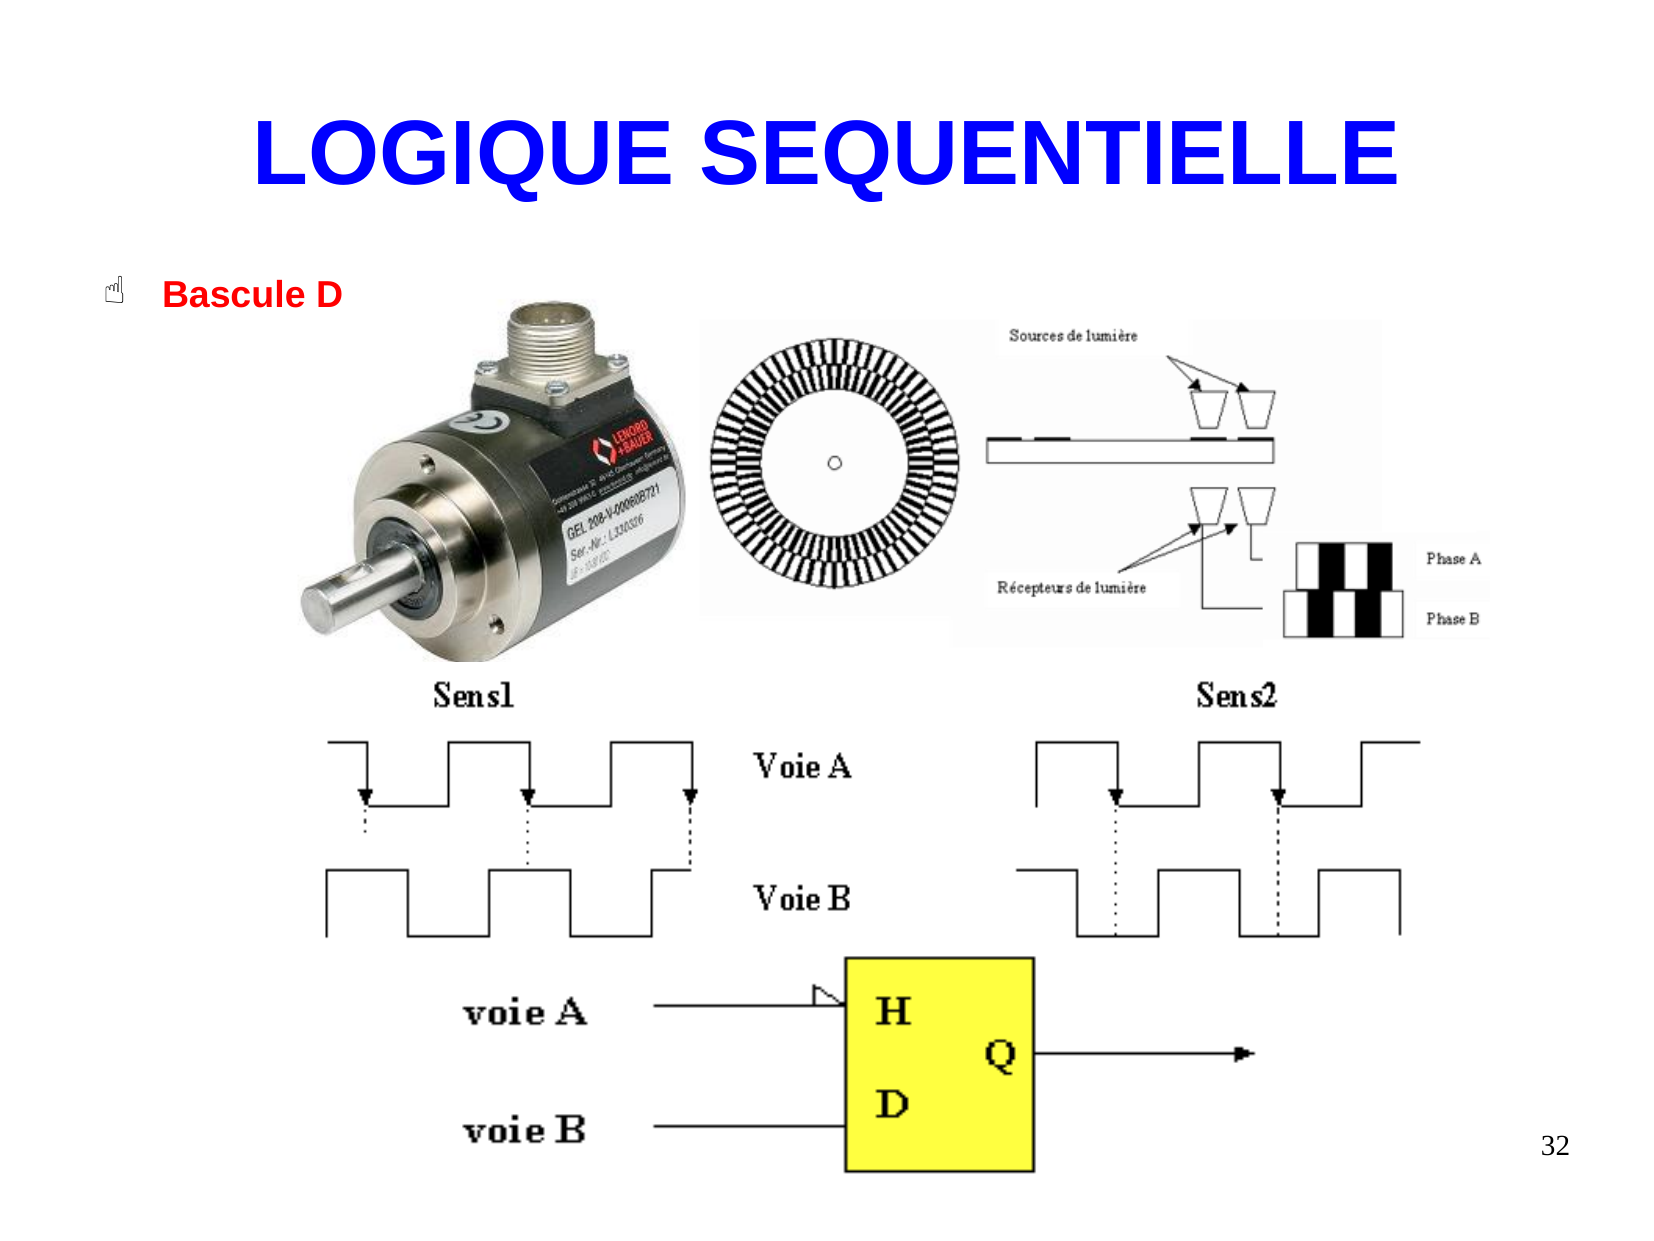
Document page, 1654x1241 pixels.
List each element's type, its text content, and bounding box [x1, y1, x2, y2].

title LOGIQUE SEQUENTIELLE [0, 49, 1654, 257]
text_box Bascule D [58, 266, 1595, 325]
picture [265, 325, 1507, 1181]
